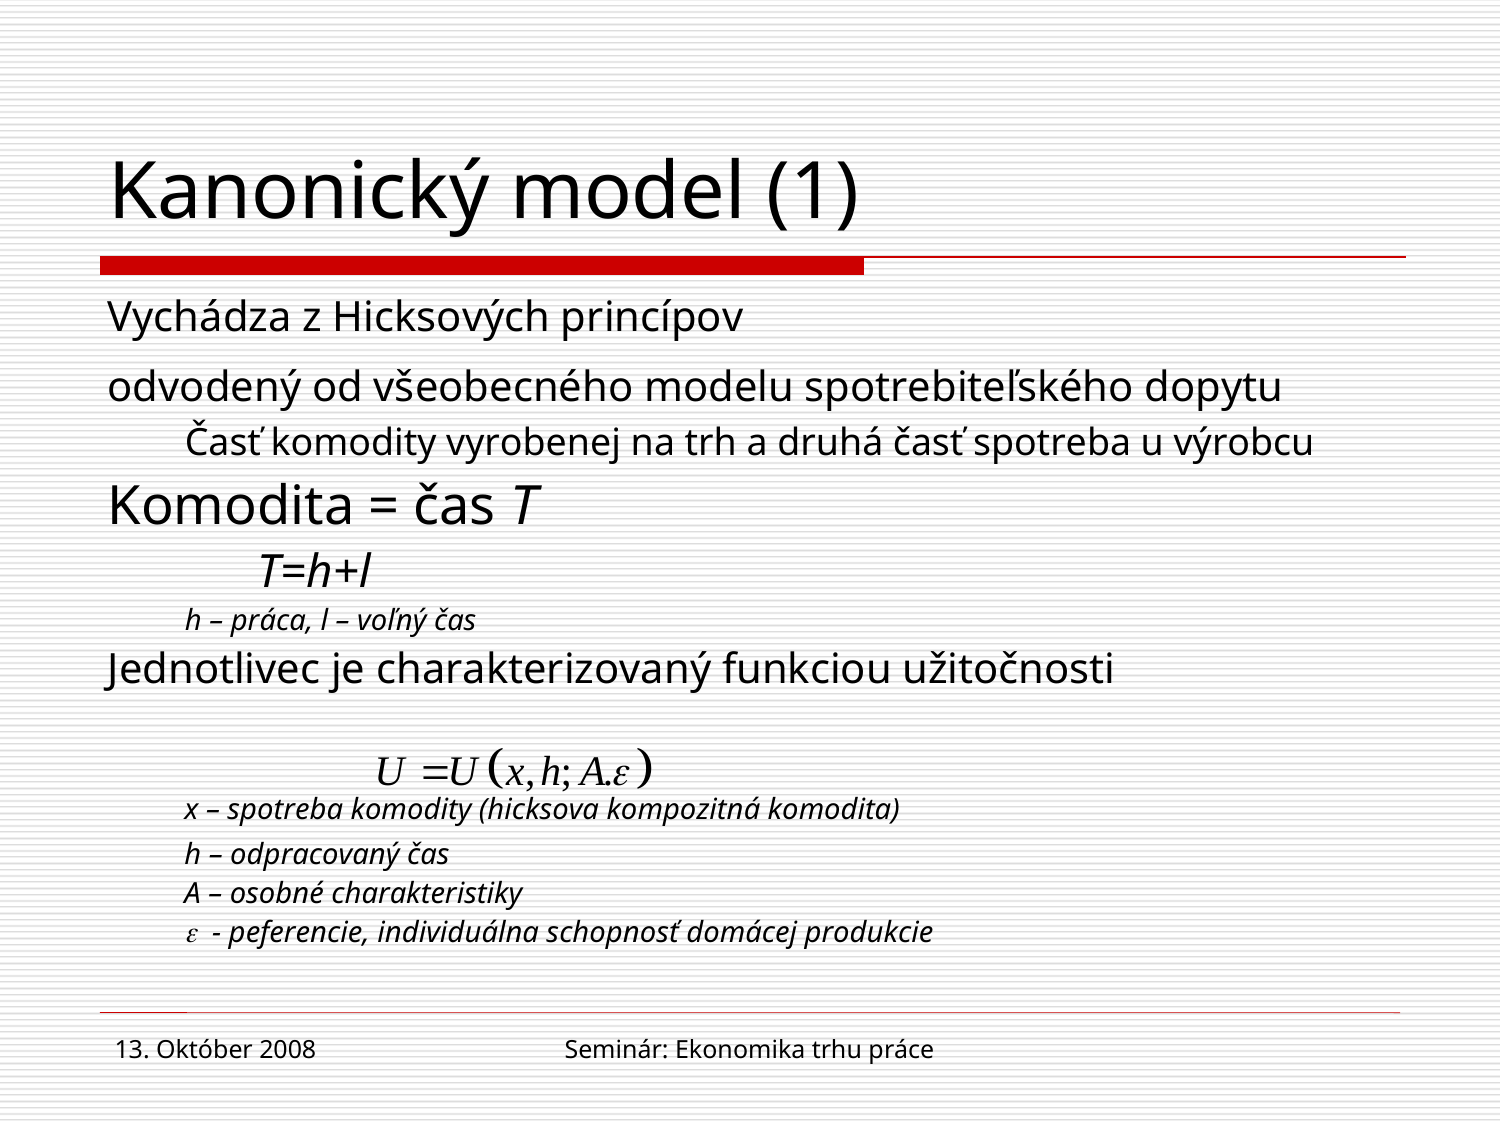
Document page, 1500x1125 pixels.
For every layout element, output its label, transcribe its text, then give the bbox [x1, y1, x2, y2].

picture [0, 0, 1500, 1125]
title Kanonický model (1) [94, 49, 1407, 250]
chart [372, 739, 656, 810]
list Vychádza z Hicksových princípov odvodený od všeobecného modelu spotrebiteľského dopytu Časť komodity vyrobenej na trh a druhá časť spotreba u výrobcu Komodita = čas T T=h+l h – práca, l – voľný čas Jednotlivec je charakterizovaný funkciou užitočnosti x – spotreba komodity (hicksova kompozitná komodita)‏ h – odpracovaný čas A – osobné charakteristiky  - peferencie, individuálna schopnosť domácej produkcie [92, 287, 1406, 1002]
